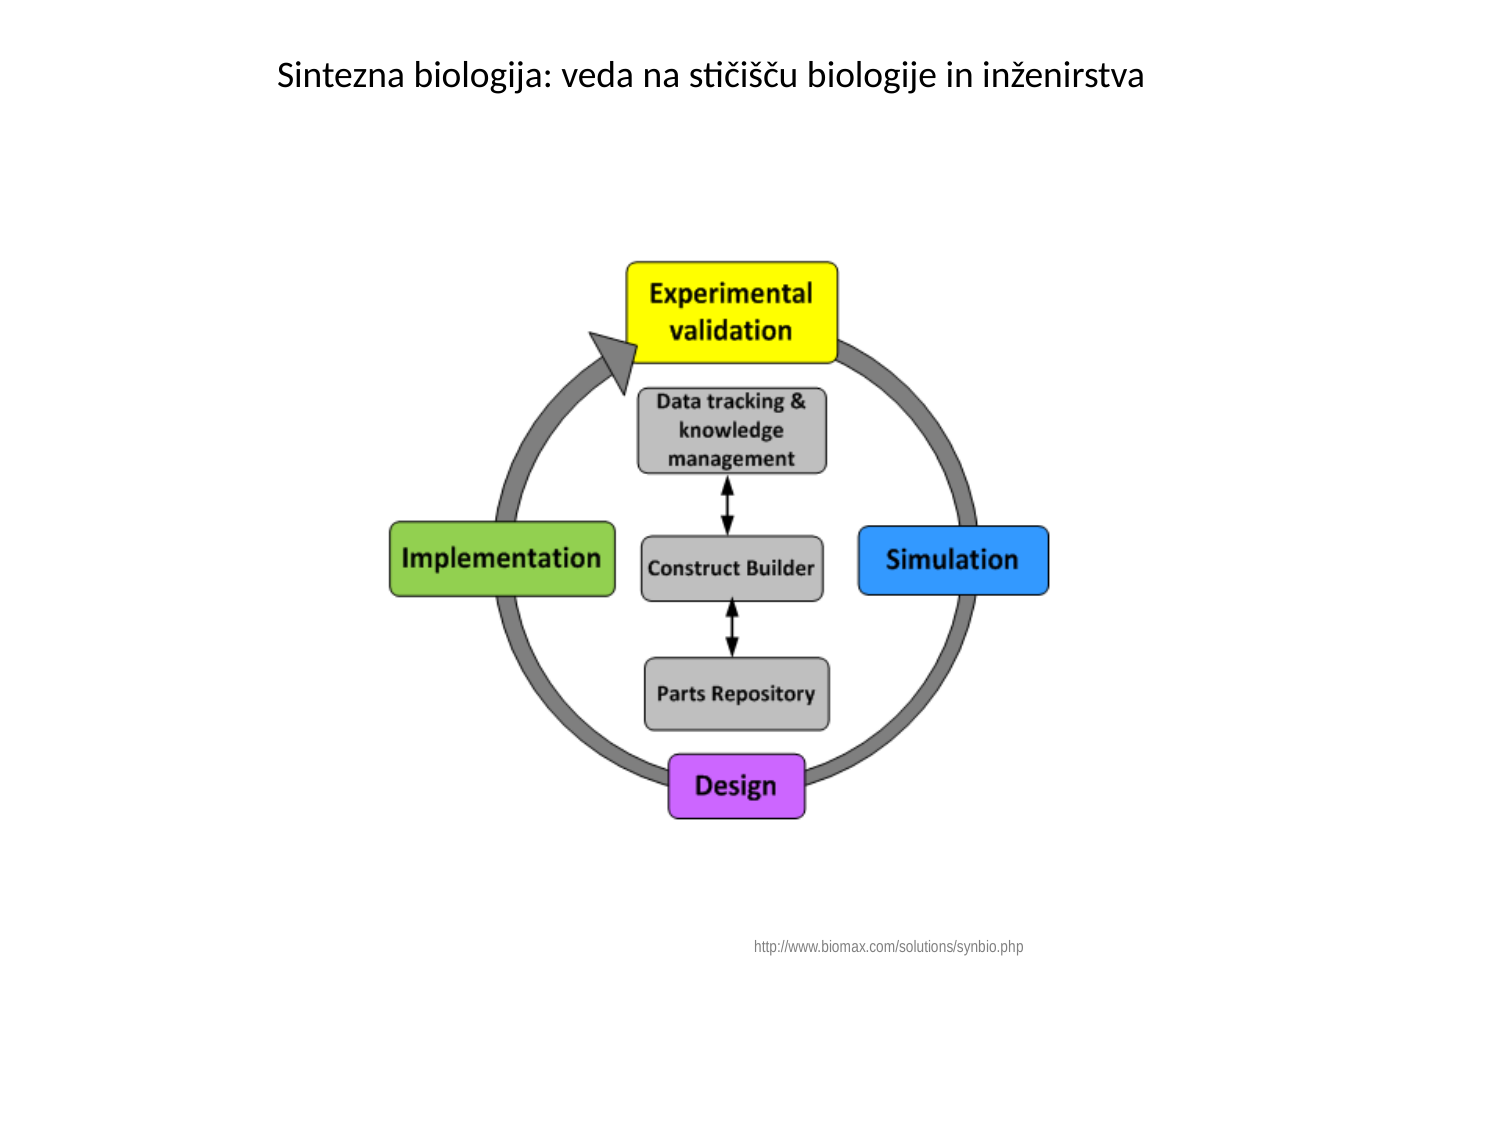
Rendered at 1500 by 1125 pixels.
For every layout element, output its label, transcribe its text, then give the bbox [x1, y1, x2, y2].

text_box Sintezna biologija: veda na stičišču biologije in inženirstva [262, 42, 1162, 103]
picture [383, 255, 1059, 829]
text_box http://www.biomax.com/solutions/synbio.php [739, 928, 1040, 964]
